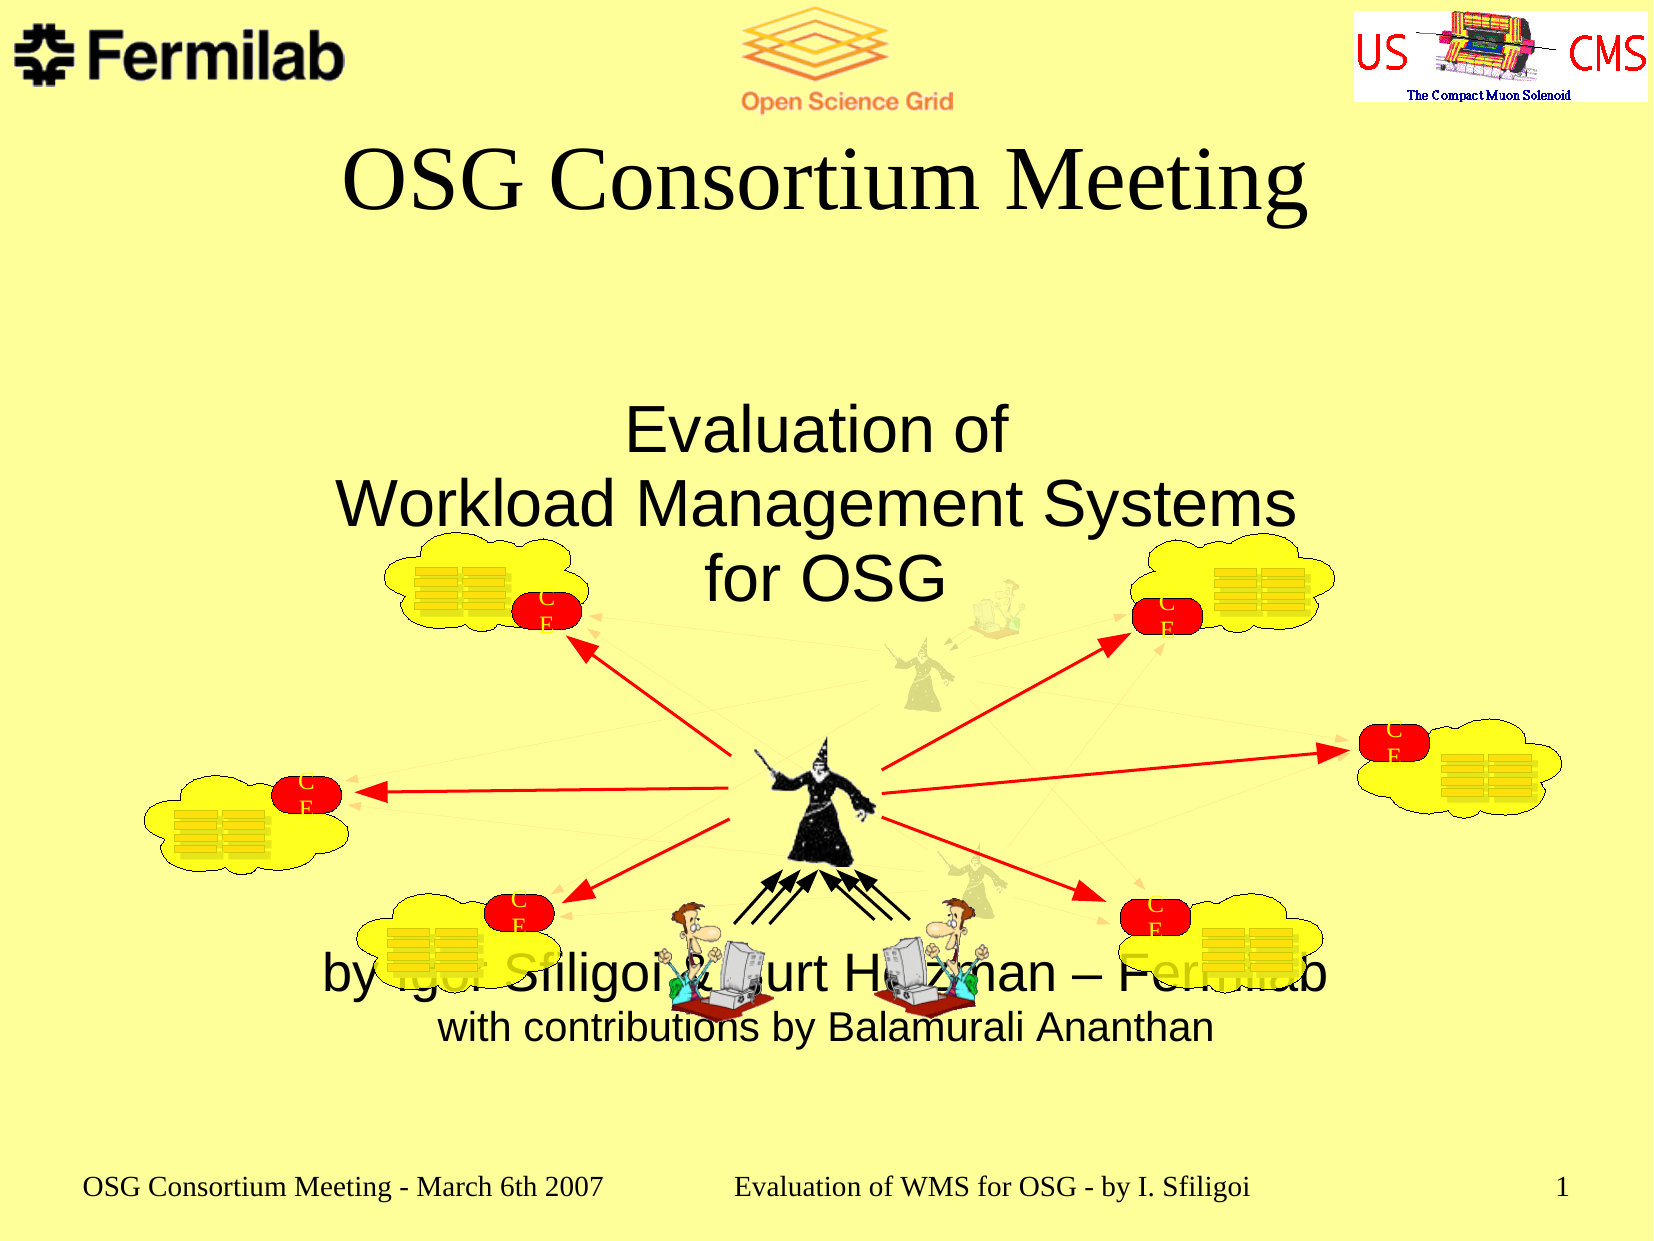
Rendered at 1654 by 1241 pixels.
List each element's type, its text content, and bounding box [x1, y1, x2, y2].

text_box CE [1120, 899, 1191, 936]
picture [754, 736, 880, 867]
picture [741, 5, 953, 100]
text_box [1130, 533, 1335, 633]
picture [1354, 11, 1648, 102]
text_box [384, 532, 589, 632]
text_box CE [484, 894, 555, 932]
picture [657, 902, 774, 1023]
picture [14, 23, 345, 87]
text_box CE [271, 776, 342, 814]
text_box CE [1359, 724, 1430, 762]
text_box CE [1132, 598, 1203, 635]
text_box [356, 893, 562, 994]
text_box [144, 775, 349, 875]
text_box [1118, 893, 1324, 994]
picture [874, 898, 990, 1019]
title OSG Consortium Meeting [82, 100, 1571, 257]
text_box CE [511, 592, 582, 630]
text_box [1357, 718, 1562, 819]
subtitle Evaluation of Workload Management Systems for OSG by Igor Sfiligoi & Burt Holzman – Fermilab with contributions by Balamurali Ananthan [82, 283, 1571, 1158]
